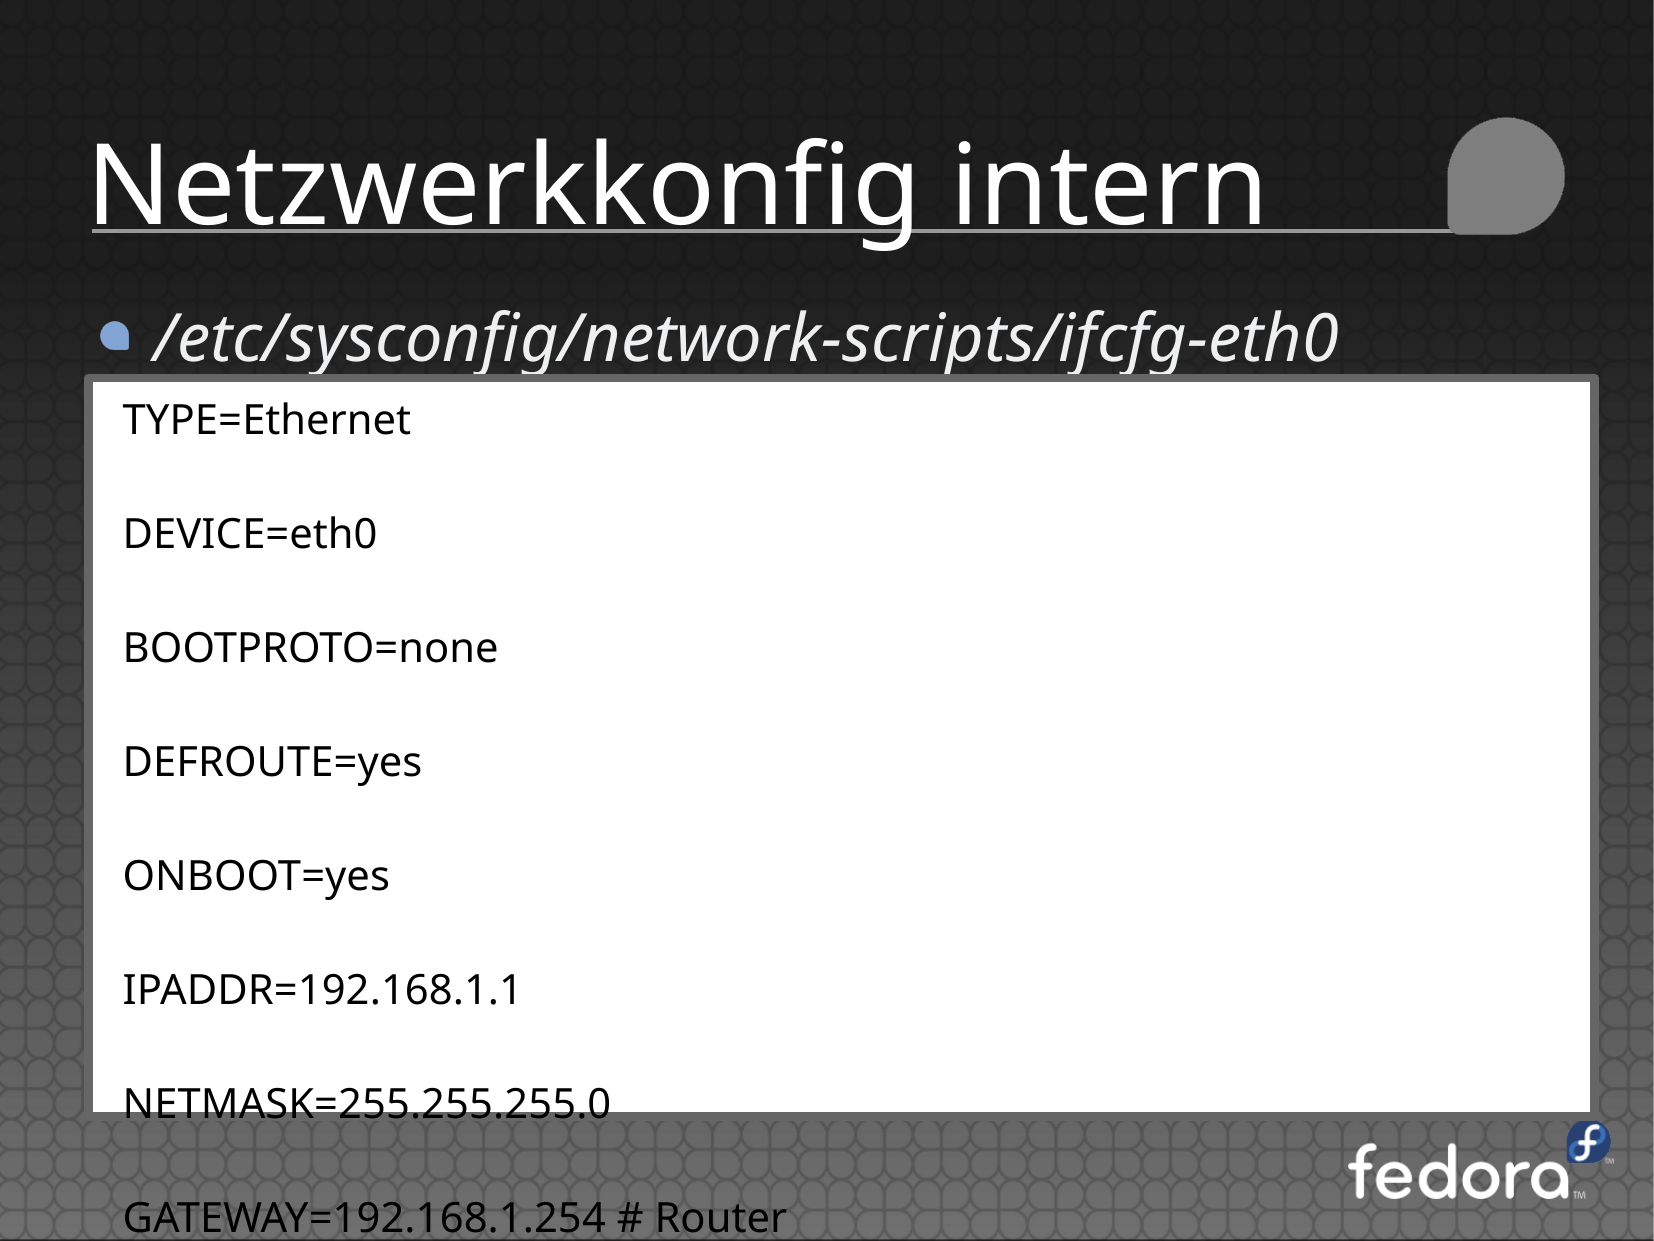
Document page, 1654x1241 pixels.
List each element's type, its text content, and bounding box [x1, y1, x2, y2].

picture [0, 0, 1654, 1241]
list /etc/sysconfig/network-scripts/ifcfg-eth0 [82, 290, 1571, 1109]
title Netzwerkkonfig intern [86, 112, 1576, 249]
text_box TYPE=Ethernet DEVICE=eth0 BOOTPROTO=none DEFROUTE=yes ONBOOT=yes IPADDR=192.168.1.1 NETMASK=255.255.255.0 GATEWAY=192.168.1.254 # Router [88, 377, 1595, 1117]
